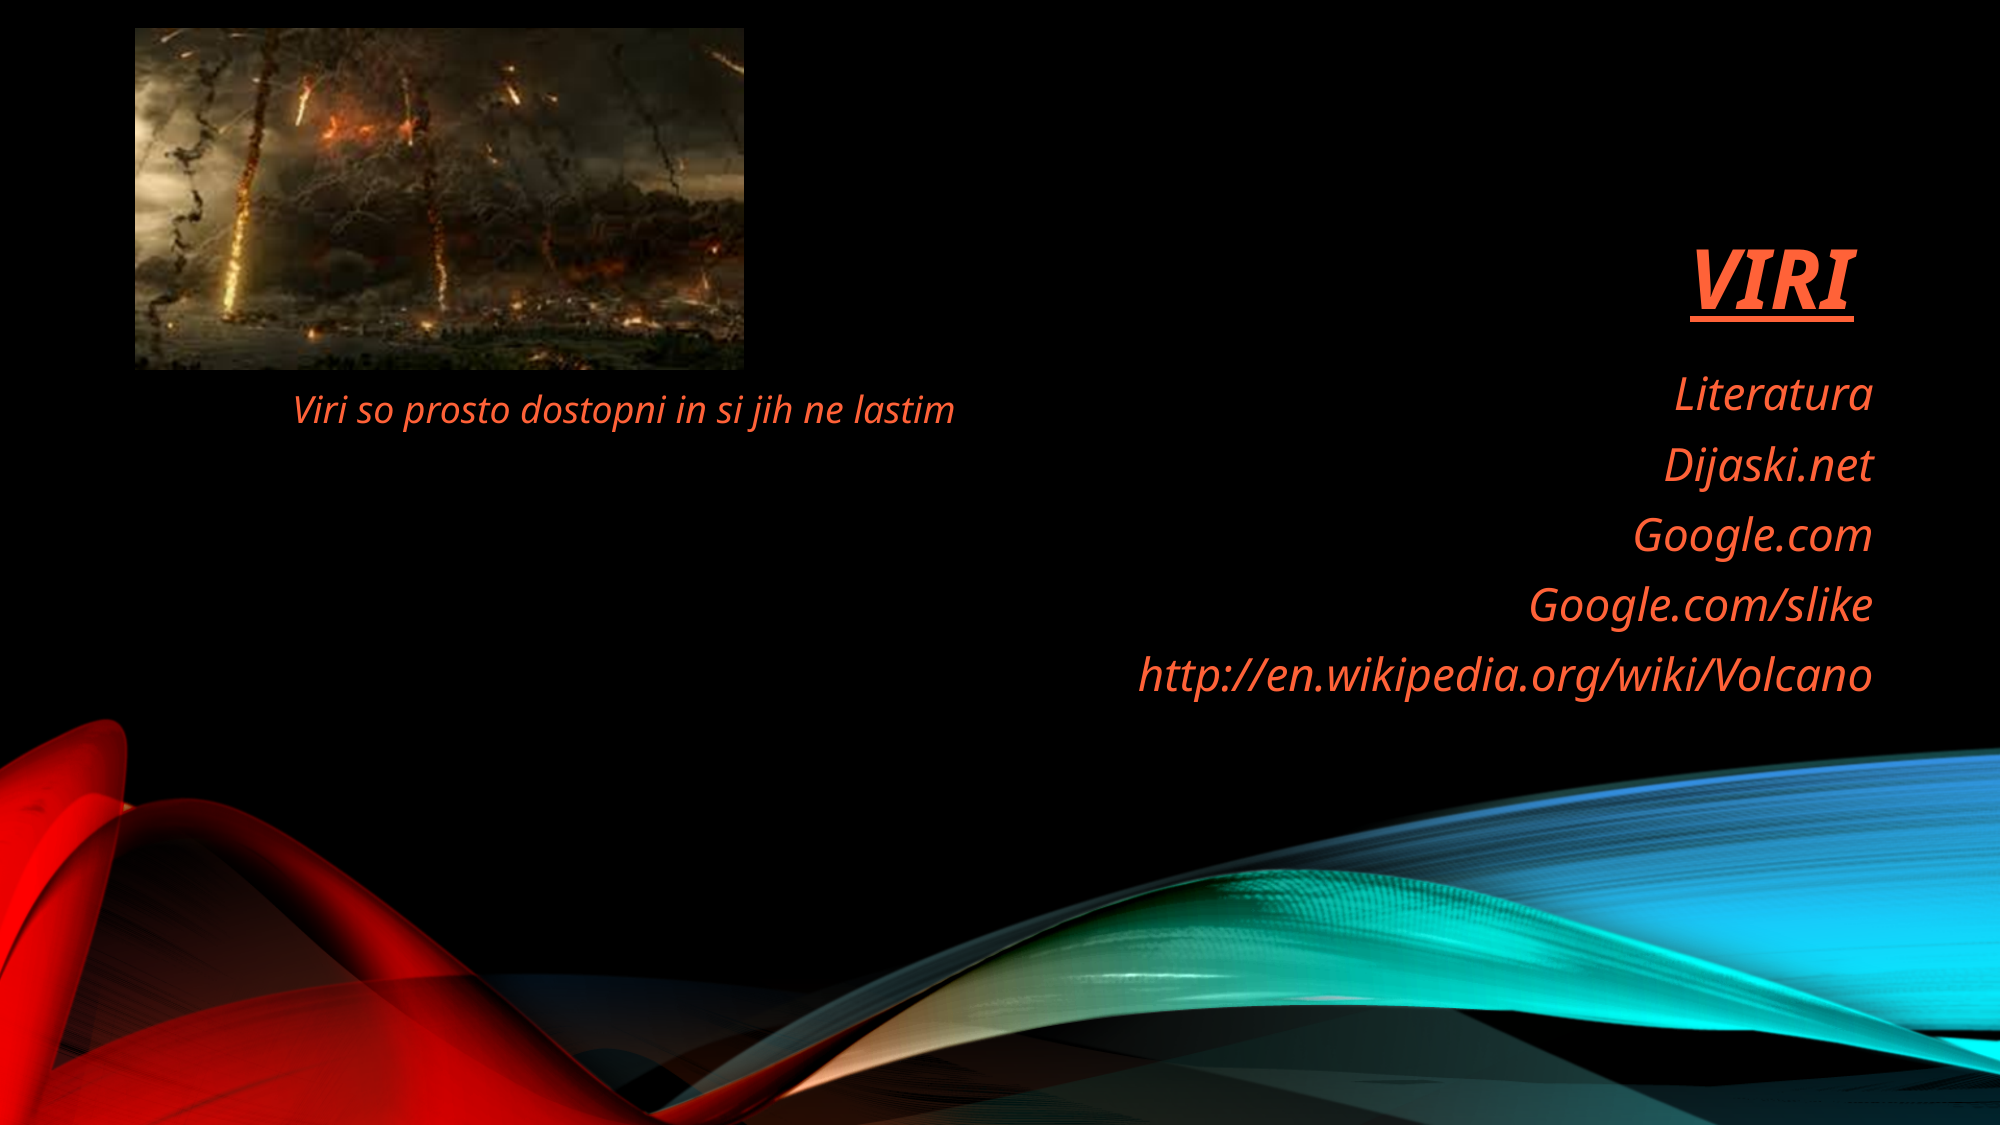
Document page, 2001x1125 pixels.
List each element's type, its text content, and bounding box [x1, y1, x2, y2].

list Literatura Dijaski.net Google.com Google.com/slike http://en.wikipedia.org/wiki/Volcano [167, 363, 1889, 770]
picture [0, 717, 2000, 1125]
title VIri [93, 0, 1869, 336]
picture [135, 28, 744, 370]
text_box Viri so prosto dostopni in si jih ne lastim [277, 378, 1054, 439]
